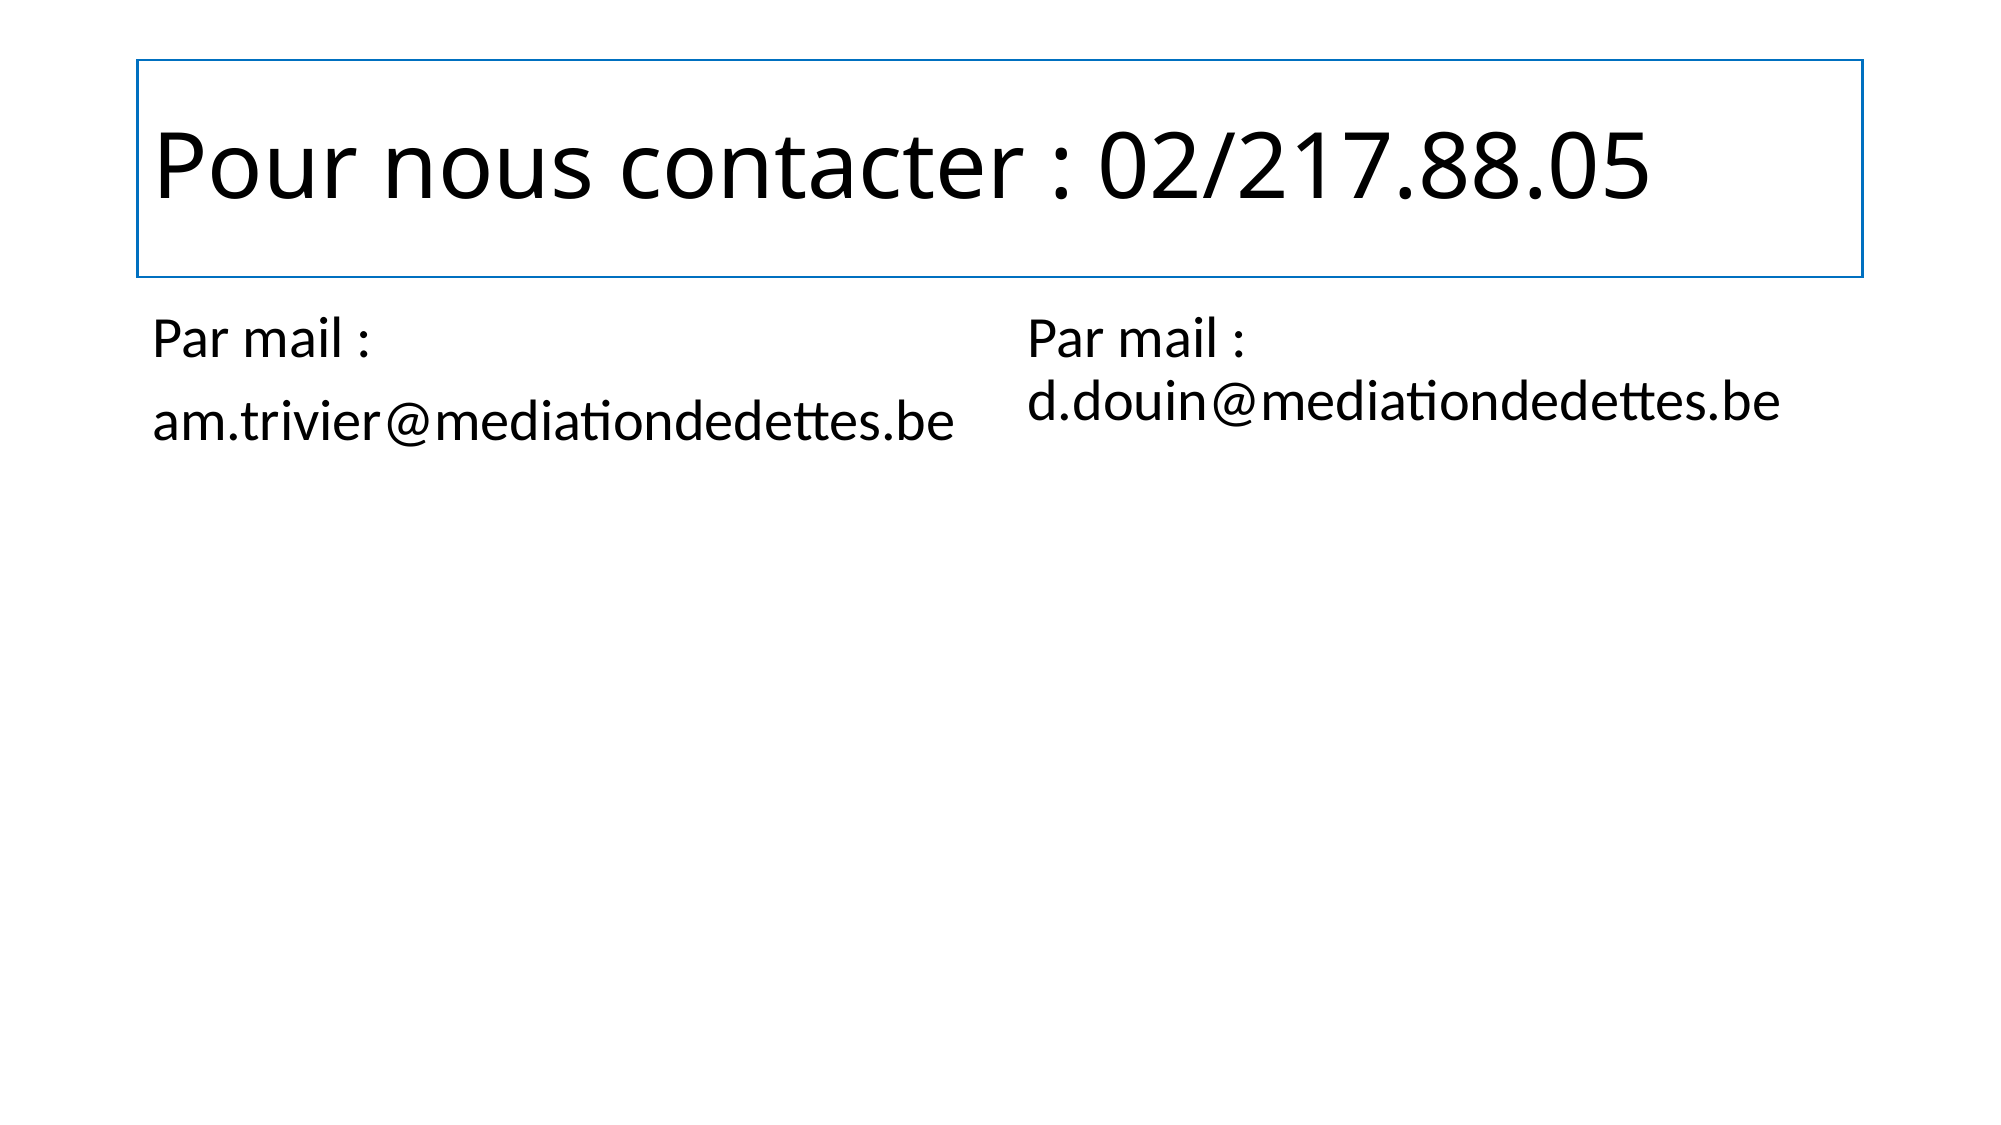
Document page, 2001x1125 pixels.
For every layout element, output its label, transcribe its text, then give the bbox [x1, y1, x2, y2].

list Par mail : am.trivier@mediationdedettes.be [137, 299, 988, 1014]
title Pour nous contacter : 02/217.88.05 [137, 59, 1863, 278]
list Par mail : d.douin@mediationdedettes.be [1012, 299, 1863, 1014]
